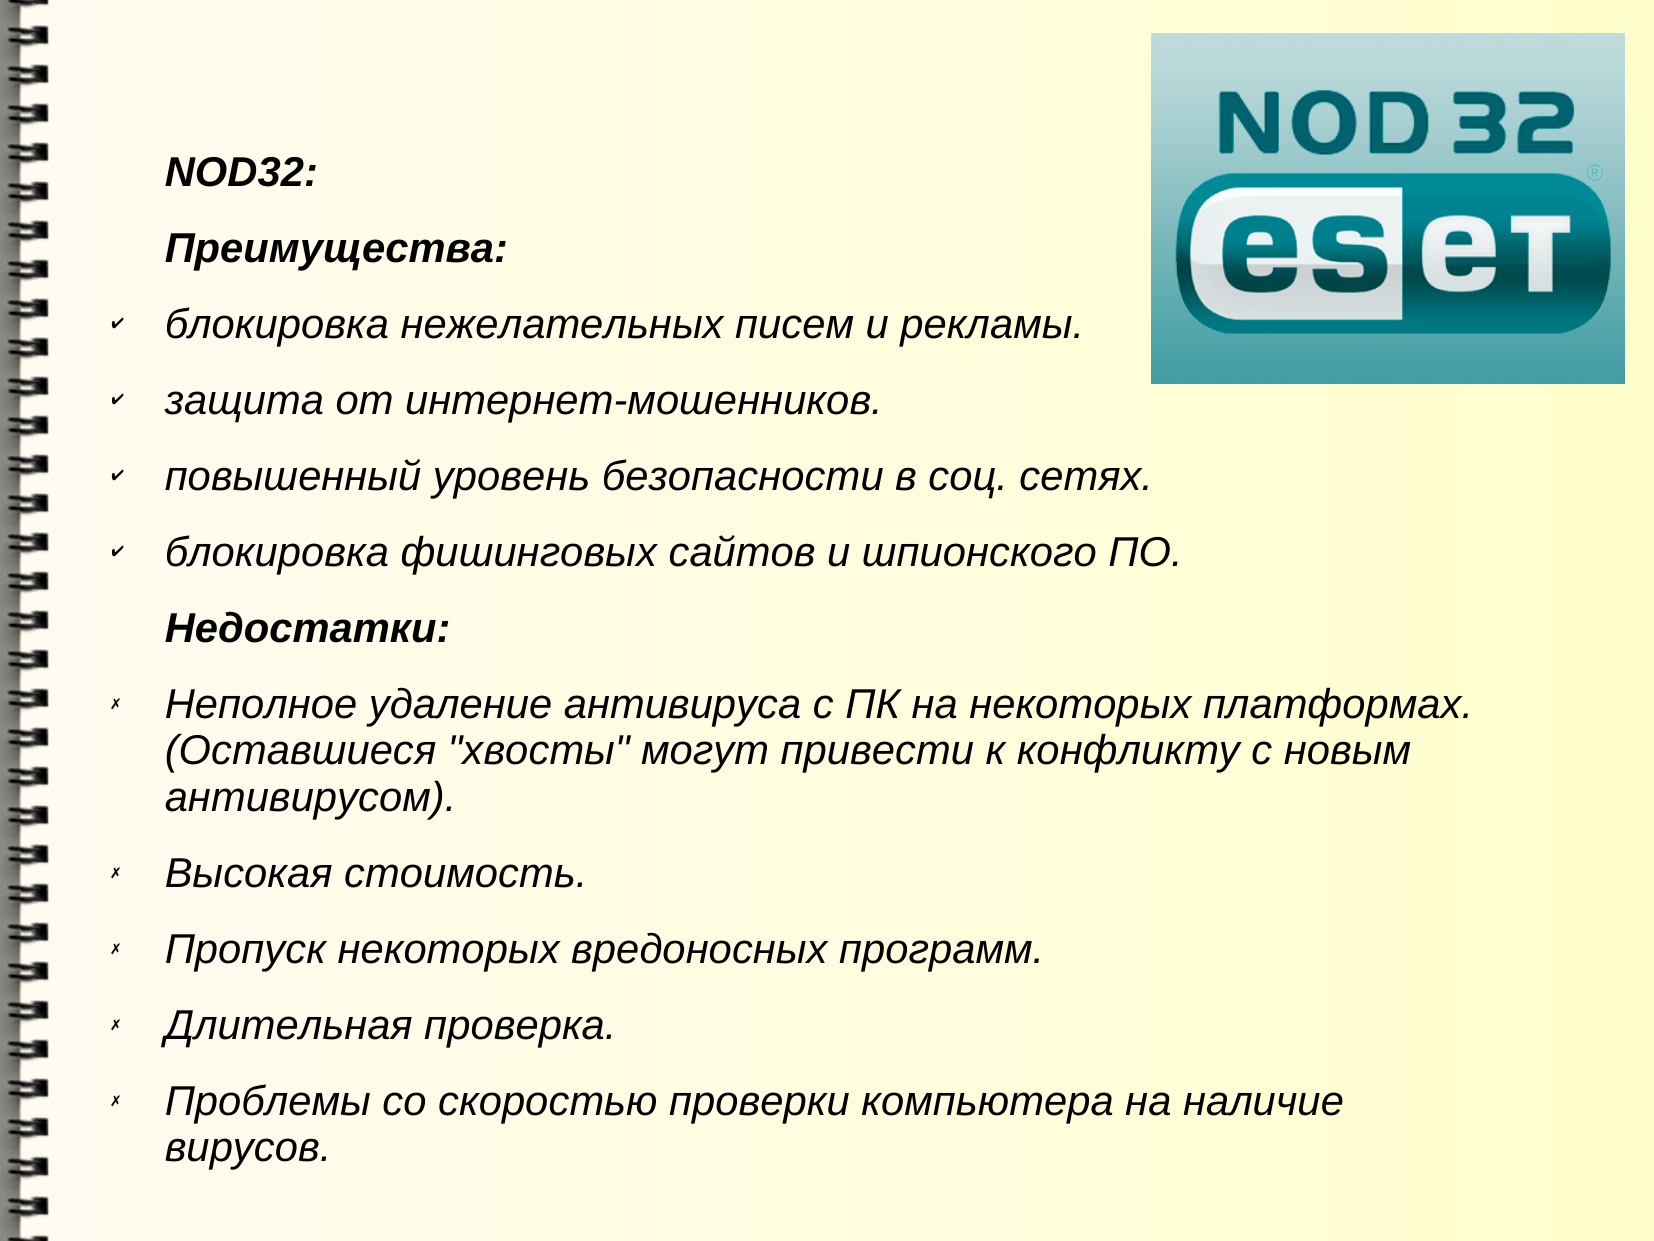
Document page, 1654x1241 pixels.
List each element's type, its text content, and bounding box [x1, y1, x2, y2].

list NOD32: Преимущества: блокировка нежелательных писем и рекламы. защита от интернет-мошенников. повышенный уровень безопасности в соц. сетях. блокировка фишинговых сайтов и шпионского ПО. Недостатки: Неполное удаление антивируса с ПК на некоторых платформах. (Оставшиеся "хвосты" могут привести к конфликту с новым антивирусом). Высокая стоимость. Пропуск некоторых вредоносных программ. Длительная проверка. Проблемы со скоростью проверки компьютера на наличие вирусов. [93, 148, 1506, 1241]
picture [0, 0, 93, 1241]
picture [1151, 33, 1625, 384]
